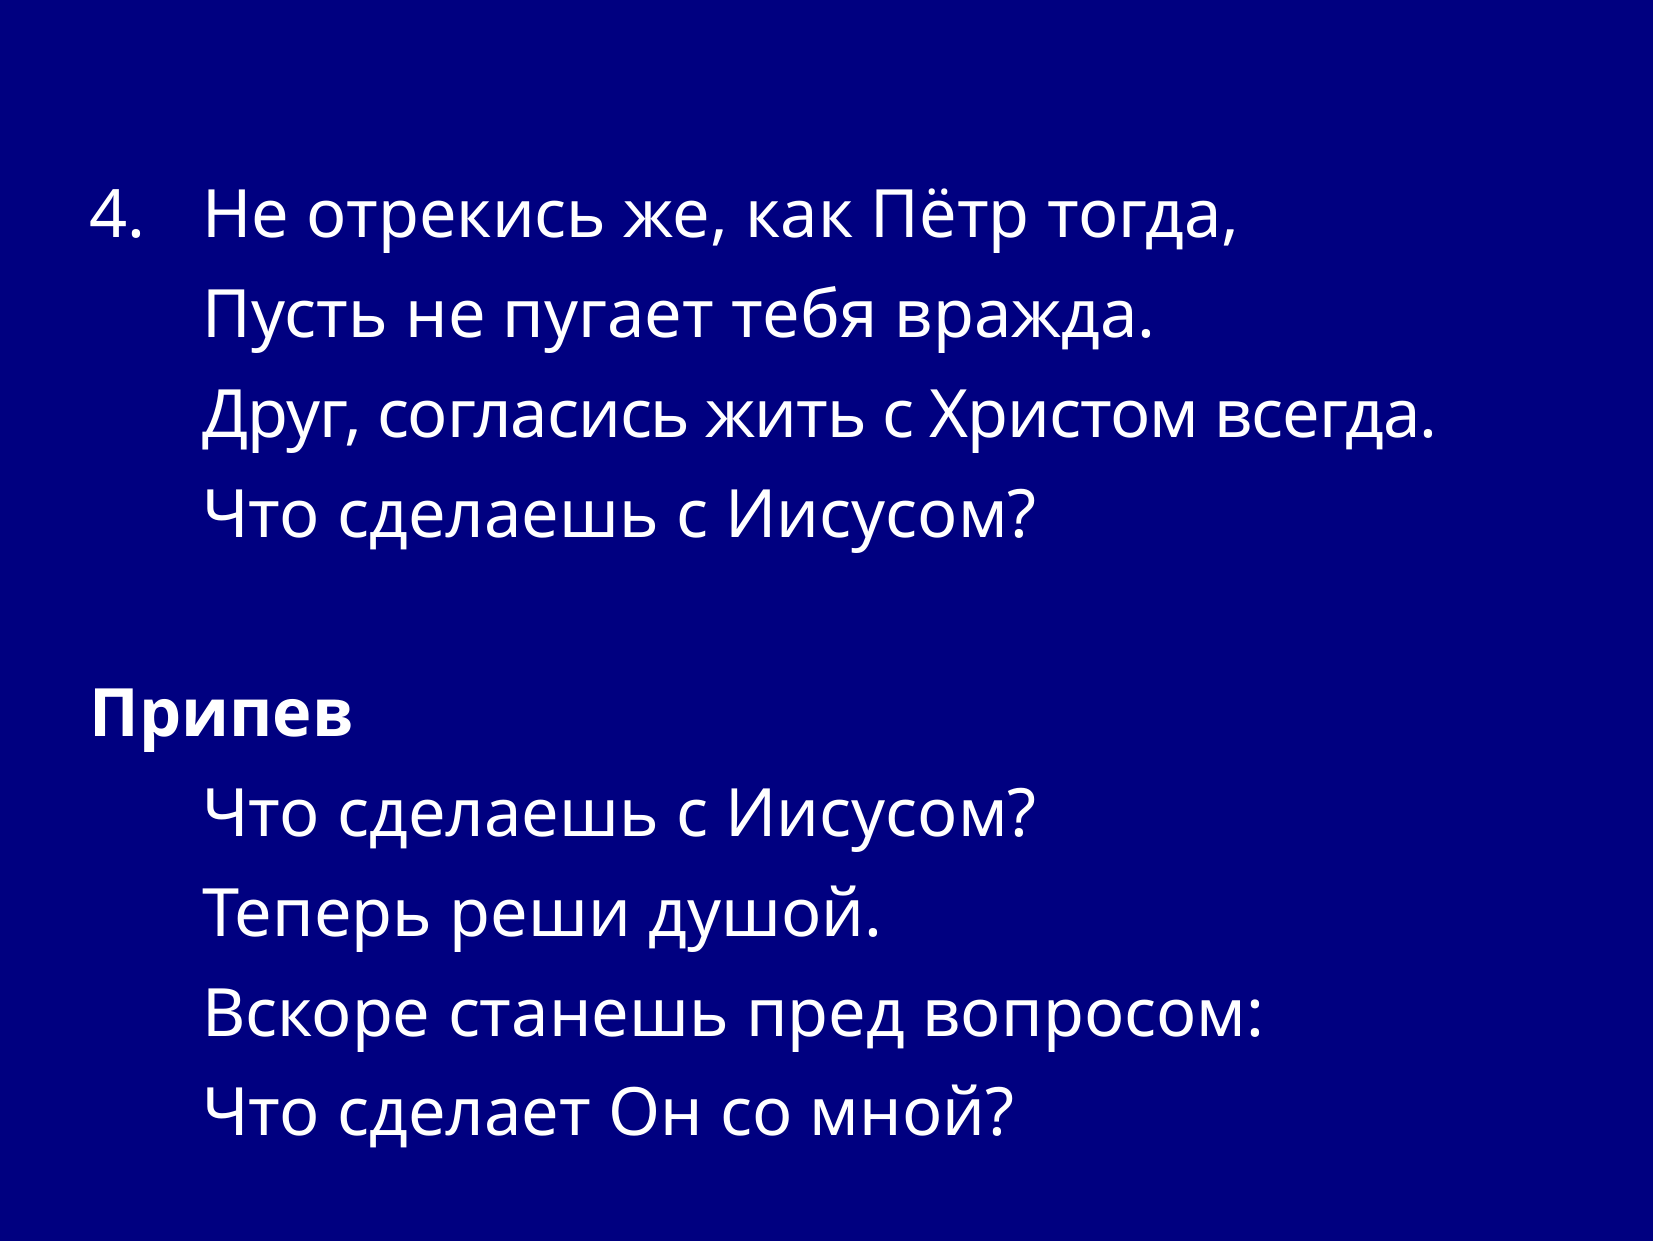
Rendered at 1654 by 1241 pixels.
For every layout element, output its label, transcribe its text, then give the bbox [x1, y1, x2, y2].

text_box 4. Не отрекись же, как Пётр тогда, Пусть не пугает тебя вражда. Друг, согласись жить с Христом всегда. Что сделаешь с Иисусом? Припев Что сделаешь с Иисусом? Теперь реши душой. Вскоре станешь пред вопросом: Что сделает Он со мной? [75, 150, 1653, 1163]
